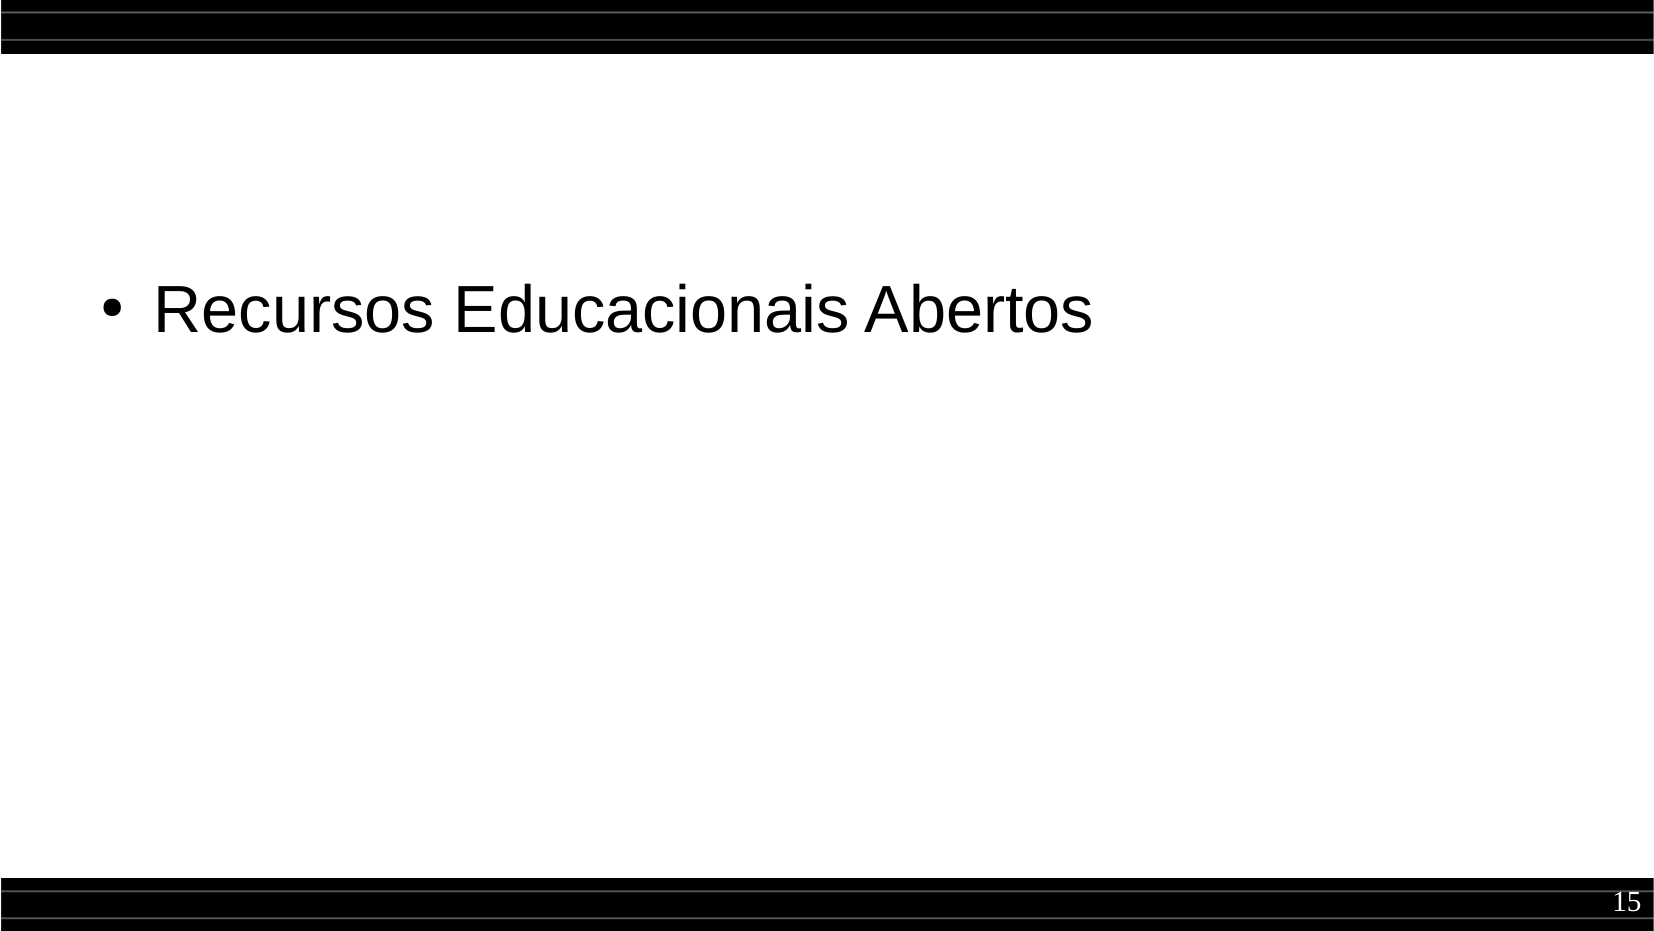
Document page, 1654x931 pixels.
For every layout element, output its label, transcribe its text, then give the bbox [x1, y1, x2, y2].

picture [1, 0, 1654, 54]
picture [1, 878, 1654, 931]
list Recursos Educacionais Abertos [82, 271, 1571, 758]
